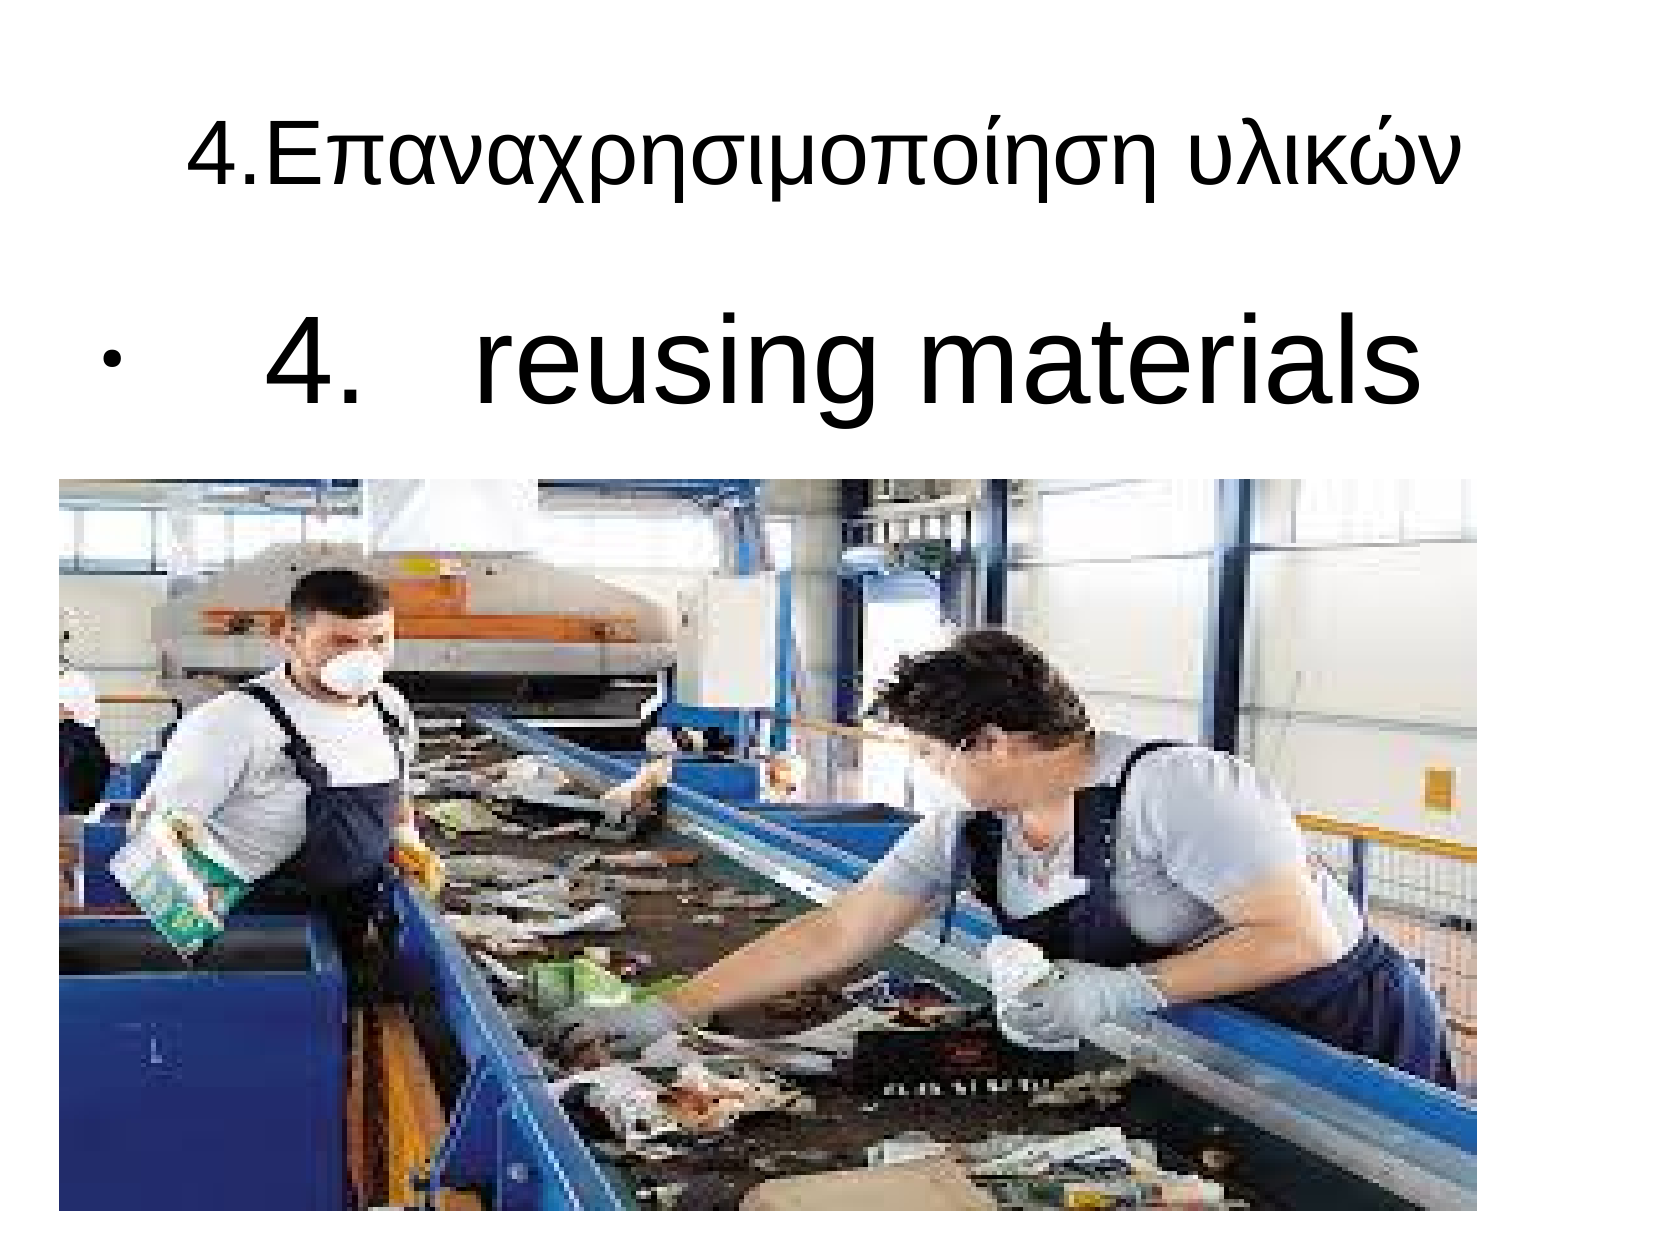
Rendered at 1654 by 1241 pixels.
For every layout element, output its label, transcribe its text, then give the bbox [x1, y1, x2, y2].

title 4.Επαναχρησιμοποίηση υλικών [82, 49, 1571, 257]
list 4. reusing materials [82, 290, 1571, 1109]
picture [59, 479, 1477, 1211]
